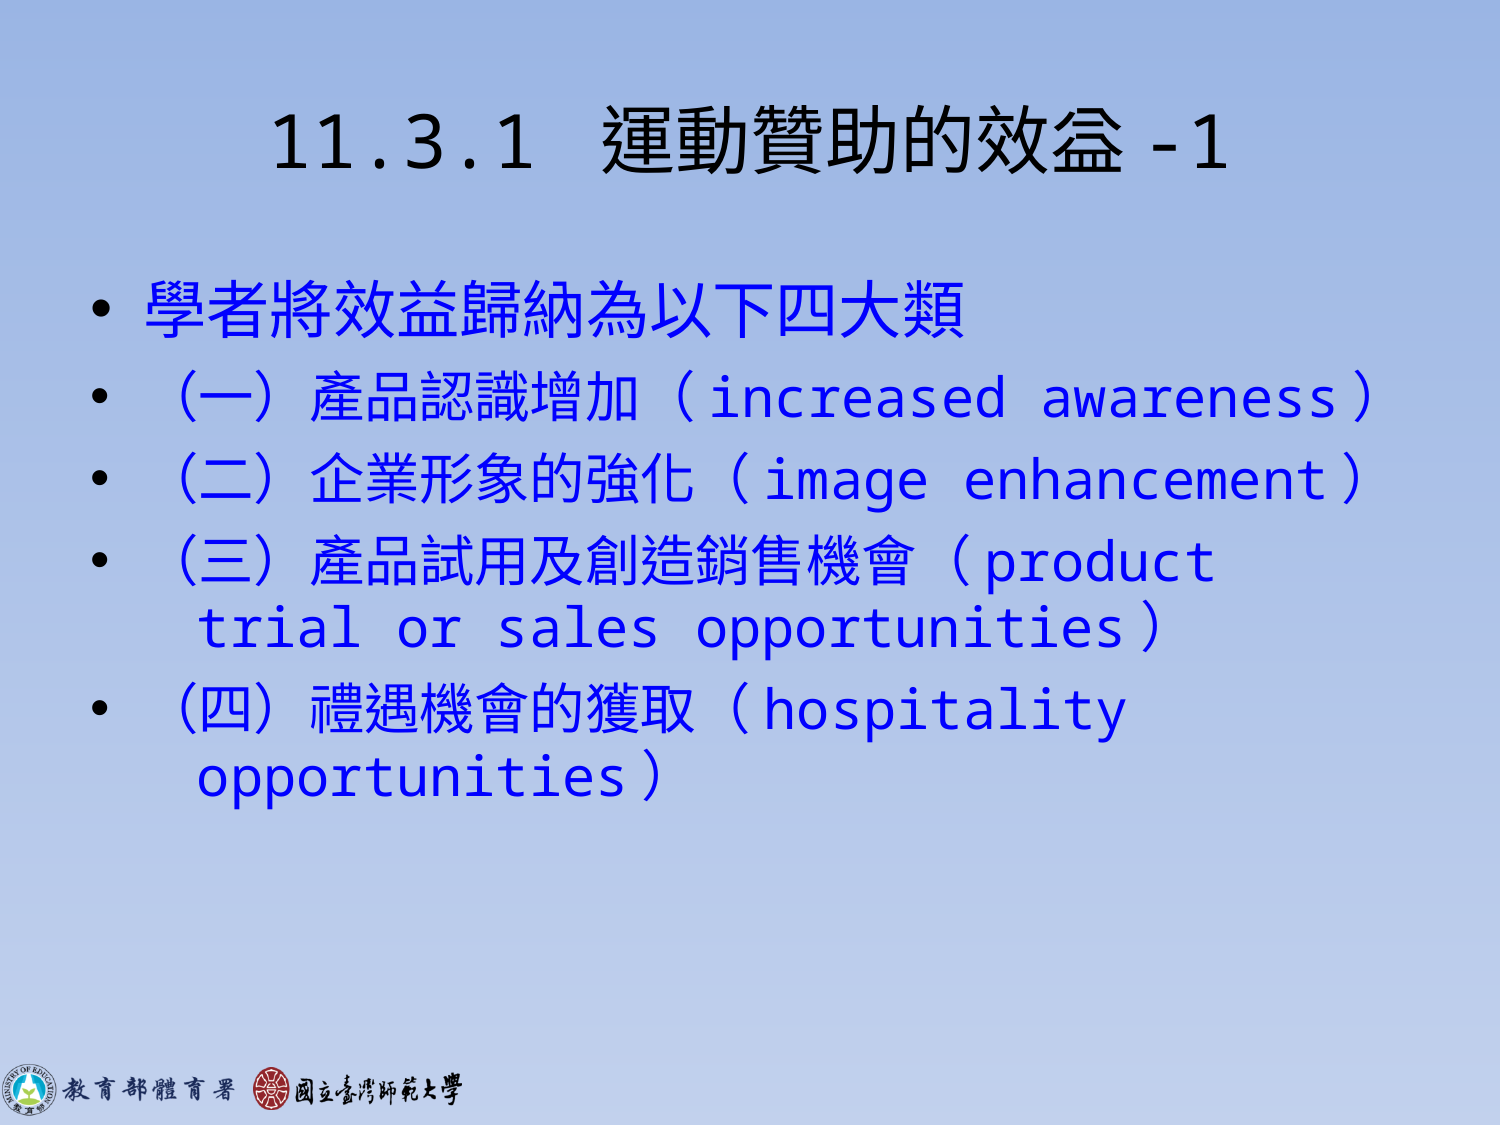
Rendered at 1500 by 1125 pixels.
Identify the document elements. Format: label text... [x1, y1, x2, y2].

title 11.3.1 運動贊助的效益-1 [75, 45, 1426, 233]
list 學者將效益歸納為以下四大類 （一）產品認識增加（increased awareness） （二）企業形象的強化（image enhancement） （三）產品試用及創造銷售機會（product trial or sales opportunities） （四）禮遇機會的獲取（hospitality opportunities） [75, 262, 1426, 918]
